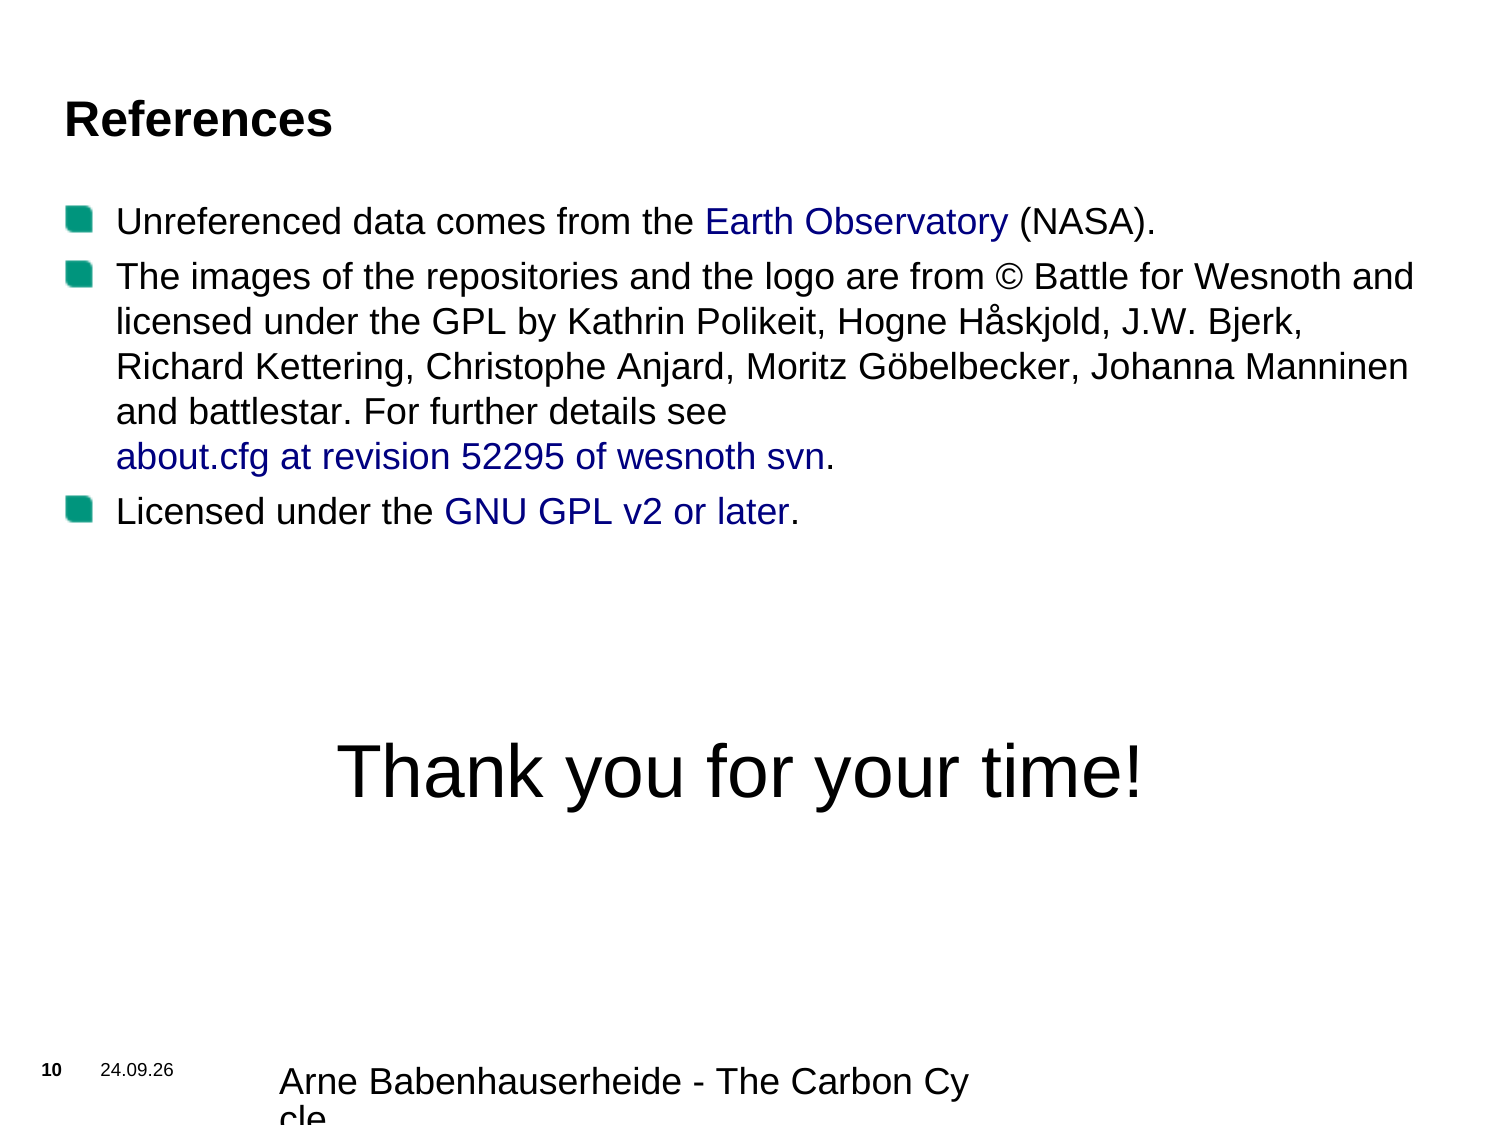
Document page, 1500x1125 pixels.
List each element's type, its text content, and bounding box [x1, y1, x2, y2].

list Unreferenced data comes from the Earth Observatory (NASA). The images of the repositories and the logo are from © Battle for Wesnoth and licensed under the GPL by Kathrin Polikeit, Hogne Håskjold, J.W. Bjerk, Richard Kettering, Christophe Anjard, Moritz Göbelbecker, Johanna Manninen and battlestar. For further details see about.cfg at revision 52295 of wesnoth svn. Licensed under the GNU GPL v2 or later. Thank you for your time! [64, 196, 1436, 940]
title References [64, 26, 1198, 147]
